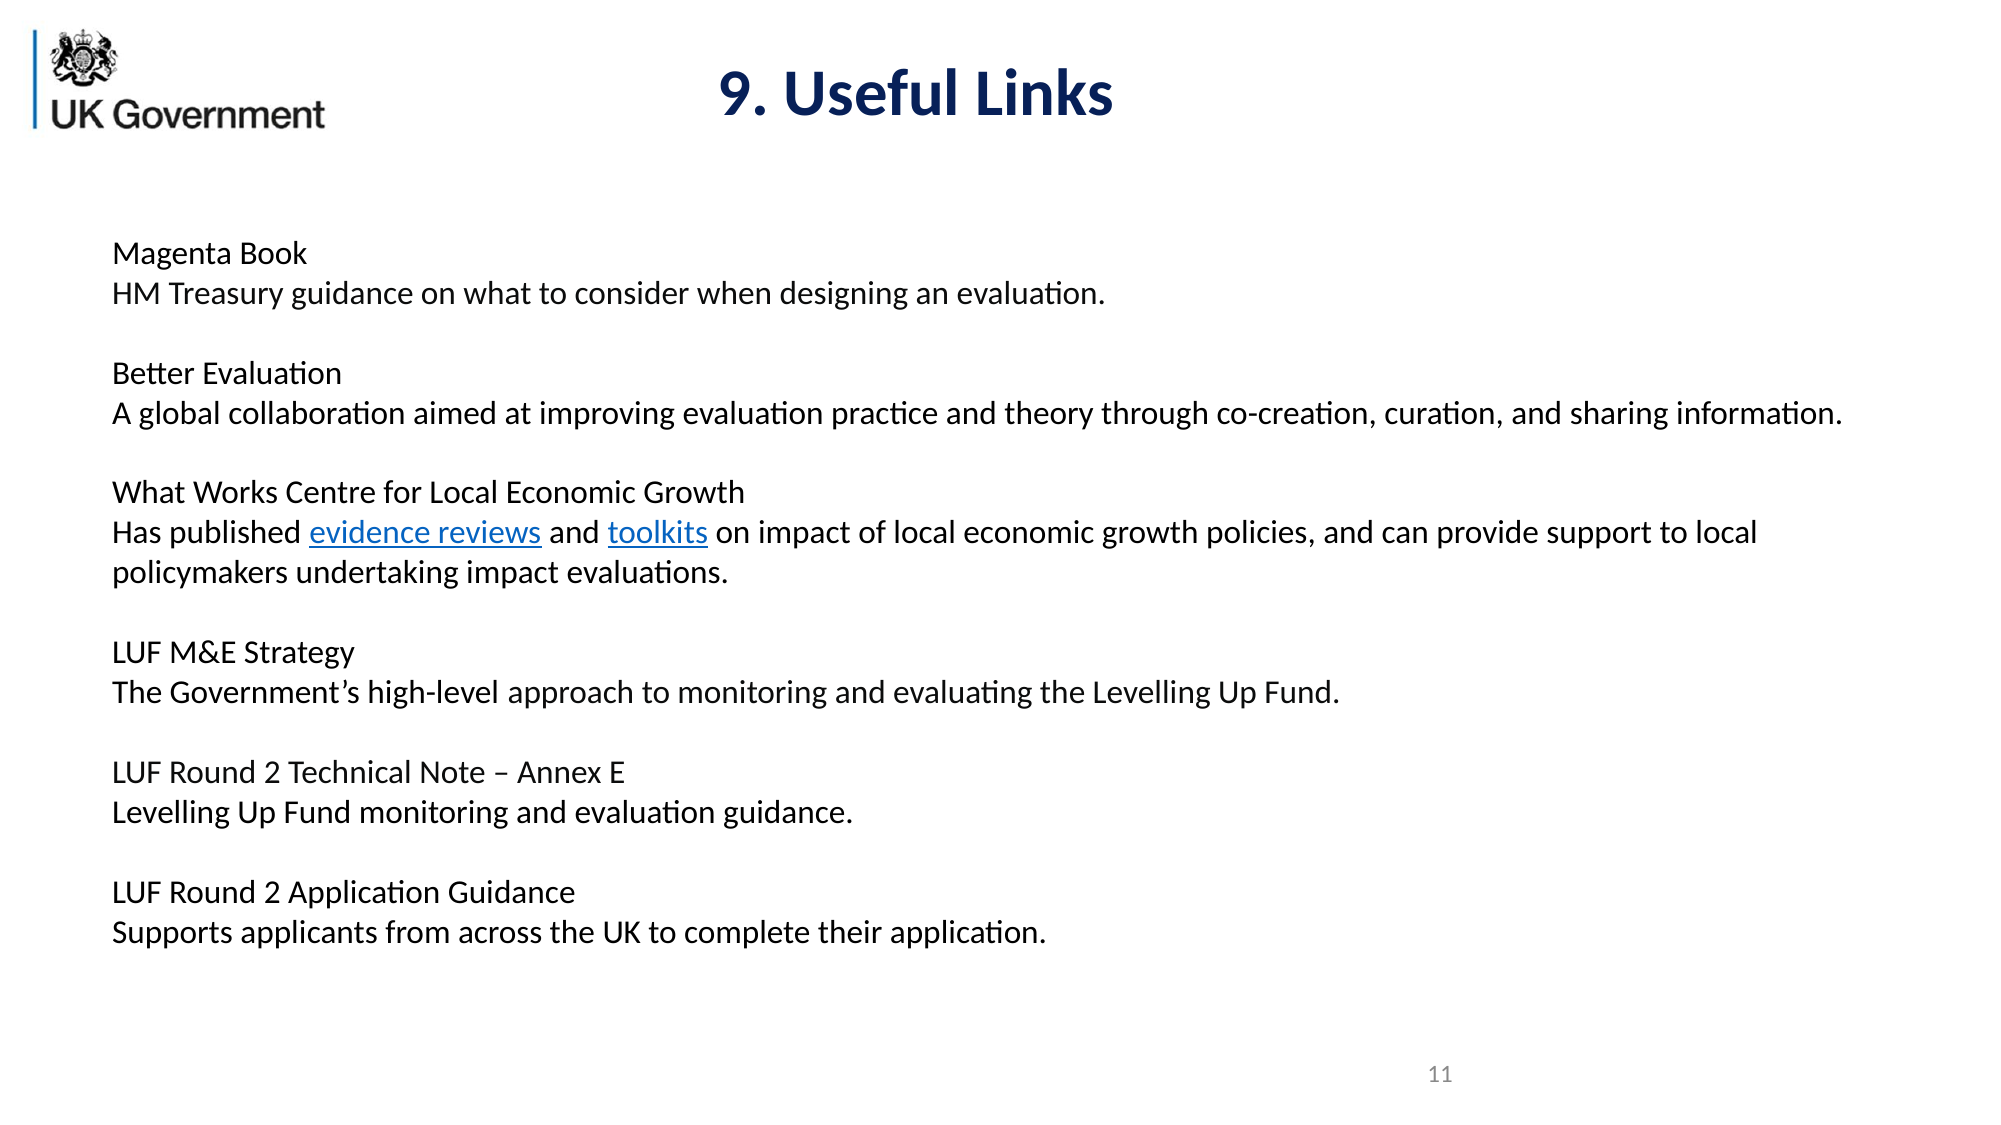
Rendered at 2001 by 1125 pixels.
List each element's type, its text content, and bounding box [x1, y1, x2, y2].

text_box 9. Useful Links [702, 41, 1911, 138]
text_box Magenta Book HM Treasury guidance on what to consider when designing an evaluation. Better Evaluation A global collaboration aimed at improving evaluation practice and theory through co-creation, curation, and sharing information. What Works Centre for Local Economic Growth Has published evidence reviews and toolkits on impact of local economic growth policies, and can provide support to local policymakers undertaking impact evaluations. LUF M&E Strategy The Government’s high-level approach to monitoring and evaluating the Levelling Up Fund. LUF Round 2 Technical Note – Annex E Levelling Up Fund monitoring and evaluation guidance. LUF Round 2 Application Guidance Supports applicants from across the UK to complete their application. [97, 223, 1911, 966]
picture [19, 0, 363, 138]
text_box 11 [1412, 1042, 1863, 1103]
